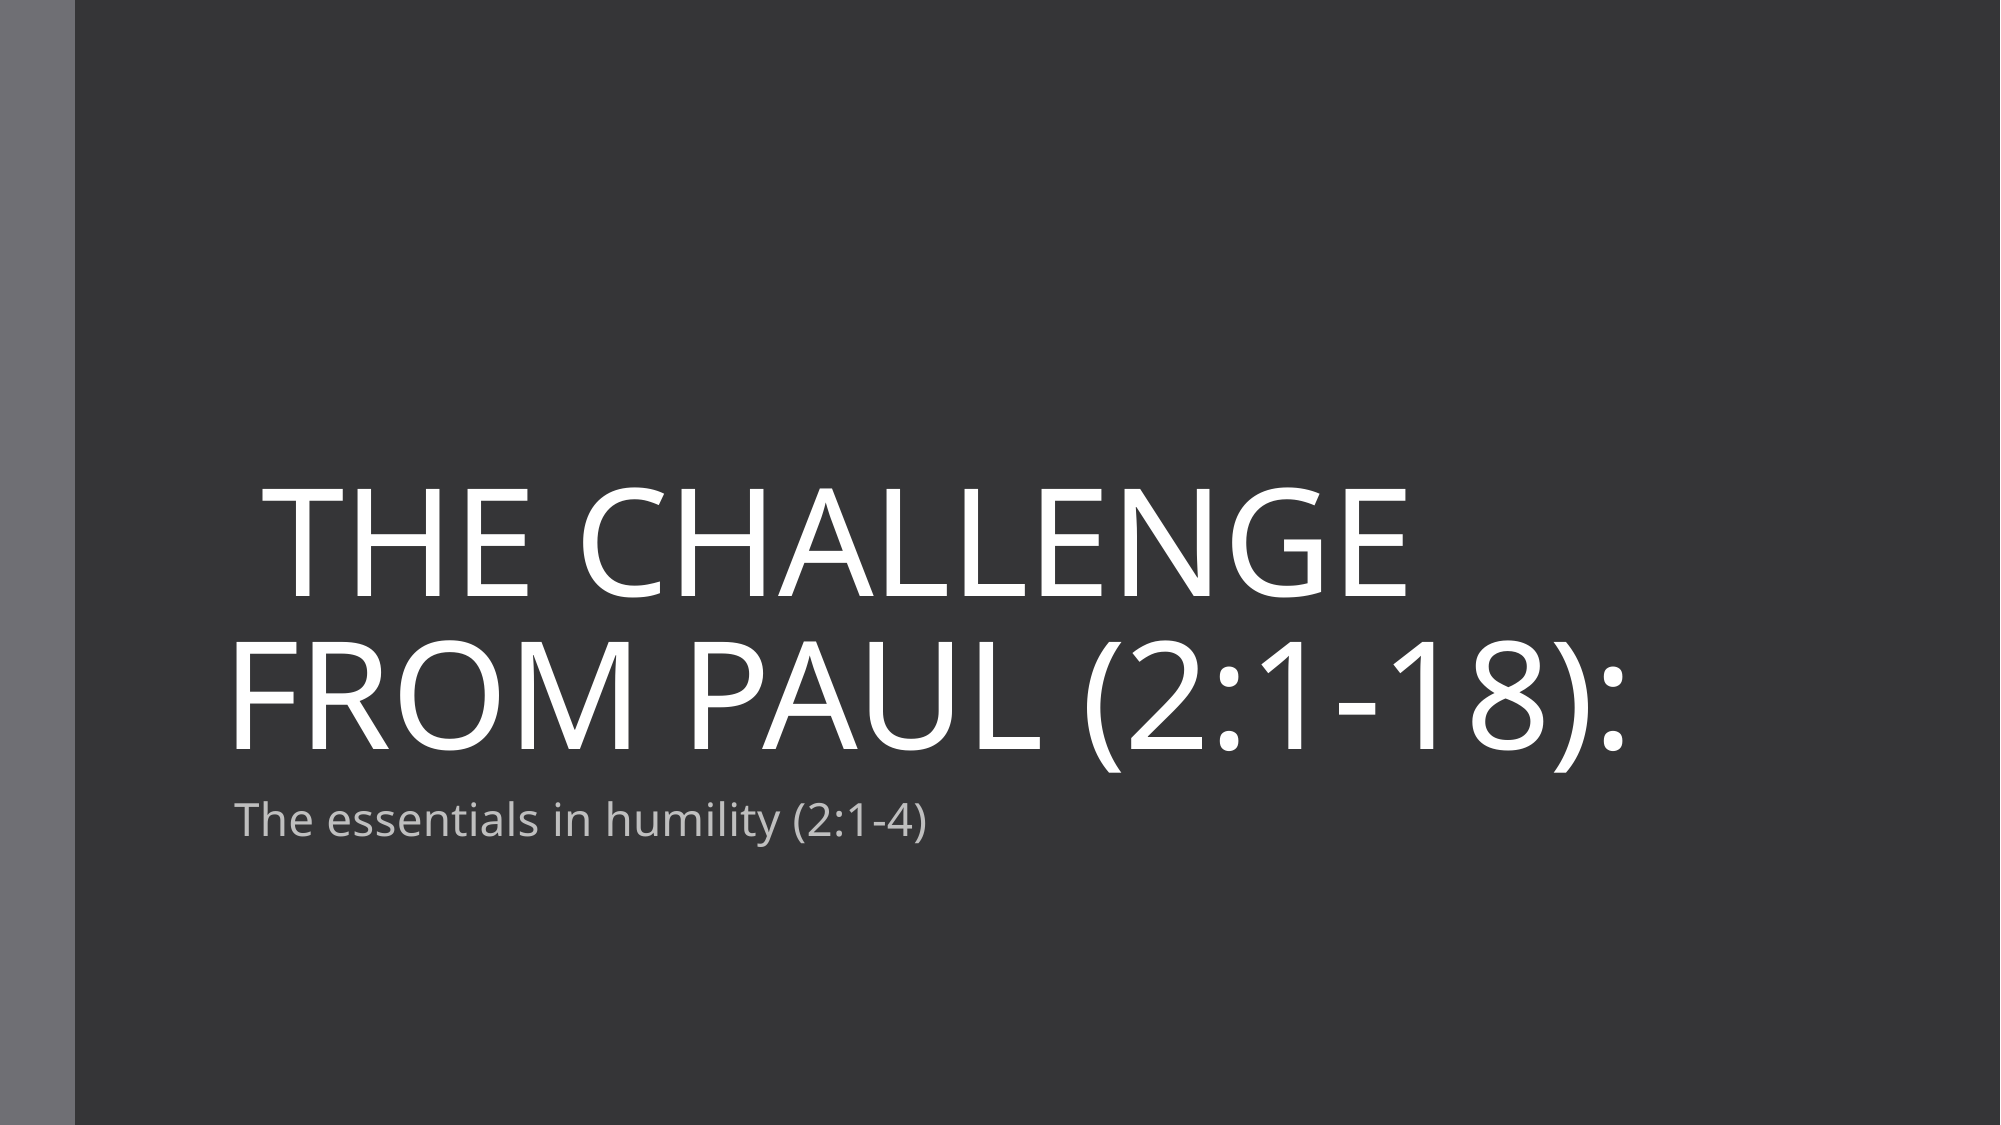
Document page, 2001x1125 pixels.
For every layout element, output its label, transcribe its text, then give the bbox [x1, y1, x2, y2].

title THE CHALLENGE FROM PAUL (2:1-18): [206, 124, 1752, 787]
subtitle The essentials in humility (2:1-4) [206, 787, 1752, 1066]
